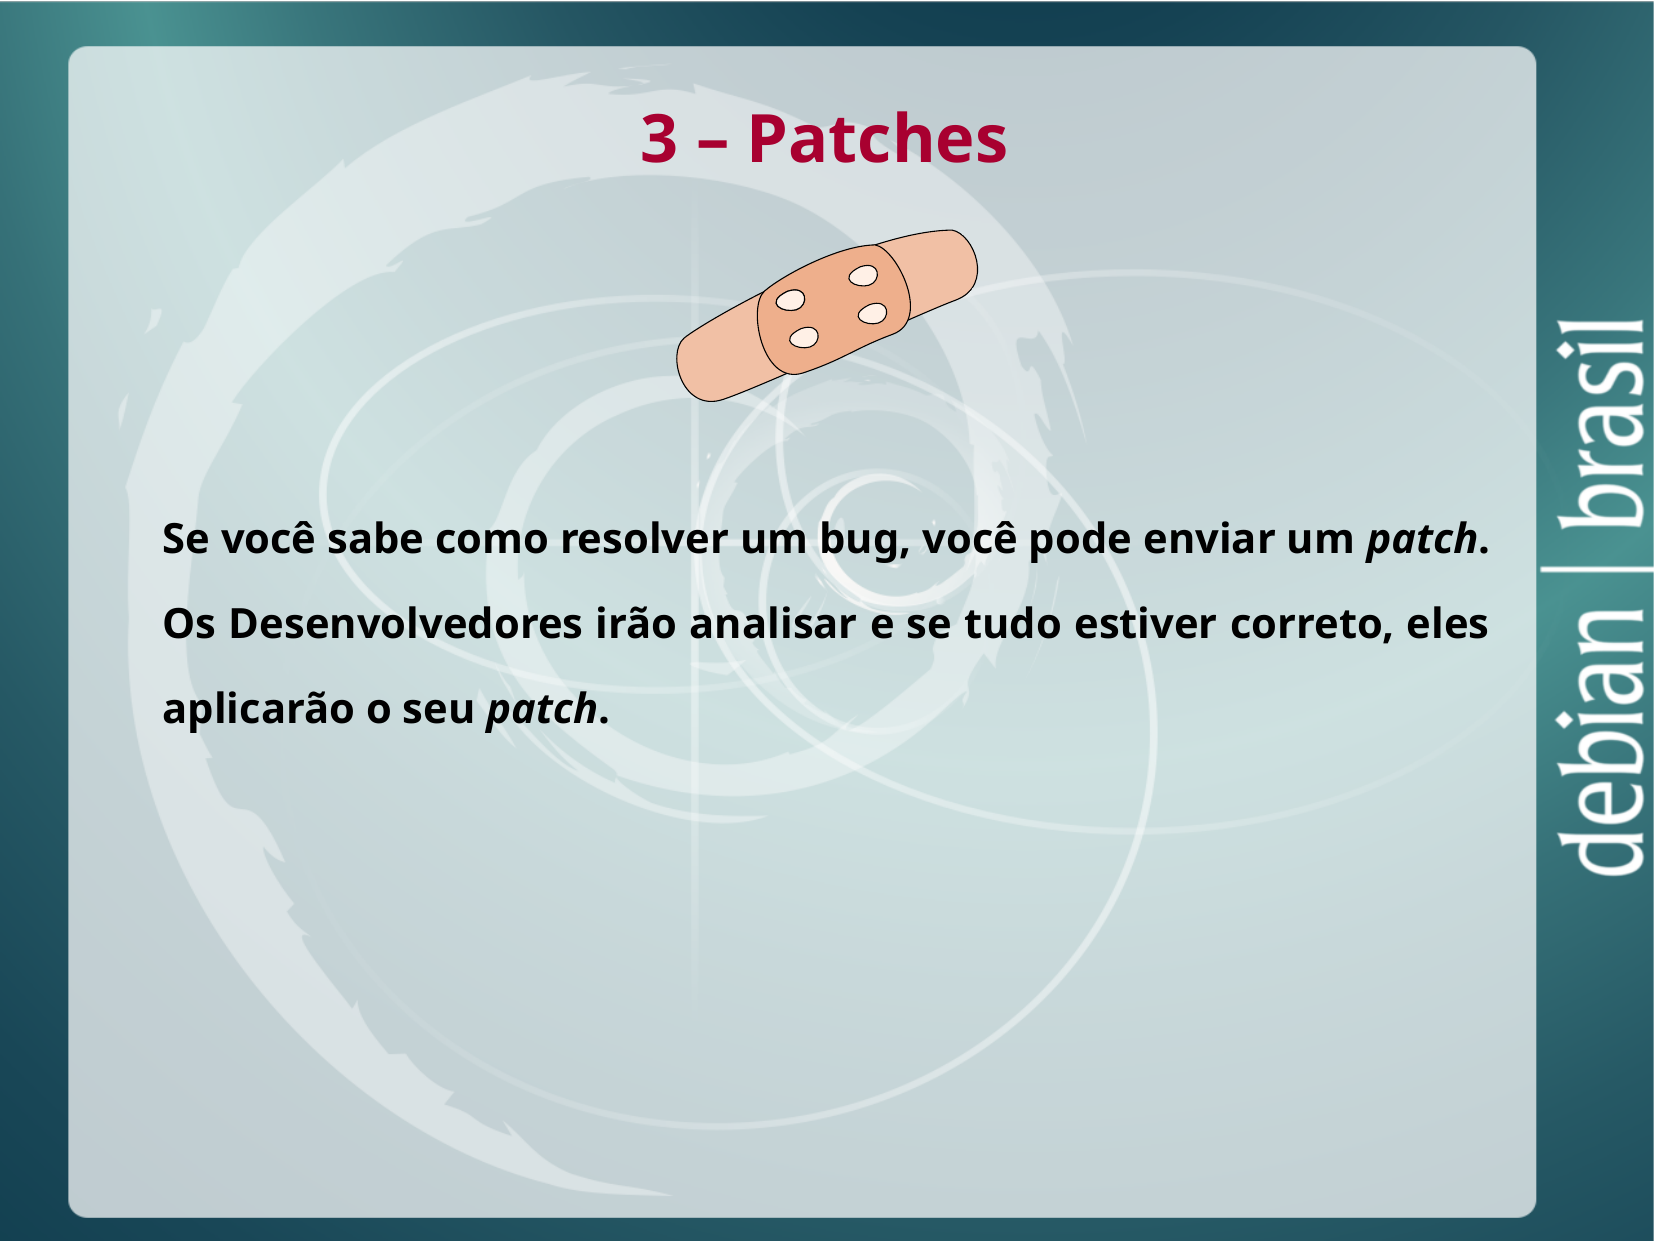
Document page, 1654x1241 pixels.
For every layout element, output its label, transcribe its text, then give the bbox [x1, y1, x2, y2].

text_box Se você sabe como resolver um bug, você pode enviar um patch. Os Desenvolvedores irão analisar e se tudo estiver correto, eles aplicarão o seu patch. [147, 472, 1506, 910]
picture [0, 0, 1654, 1241]
text_box 3 – Patches [625, 83, 1028, 225]
